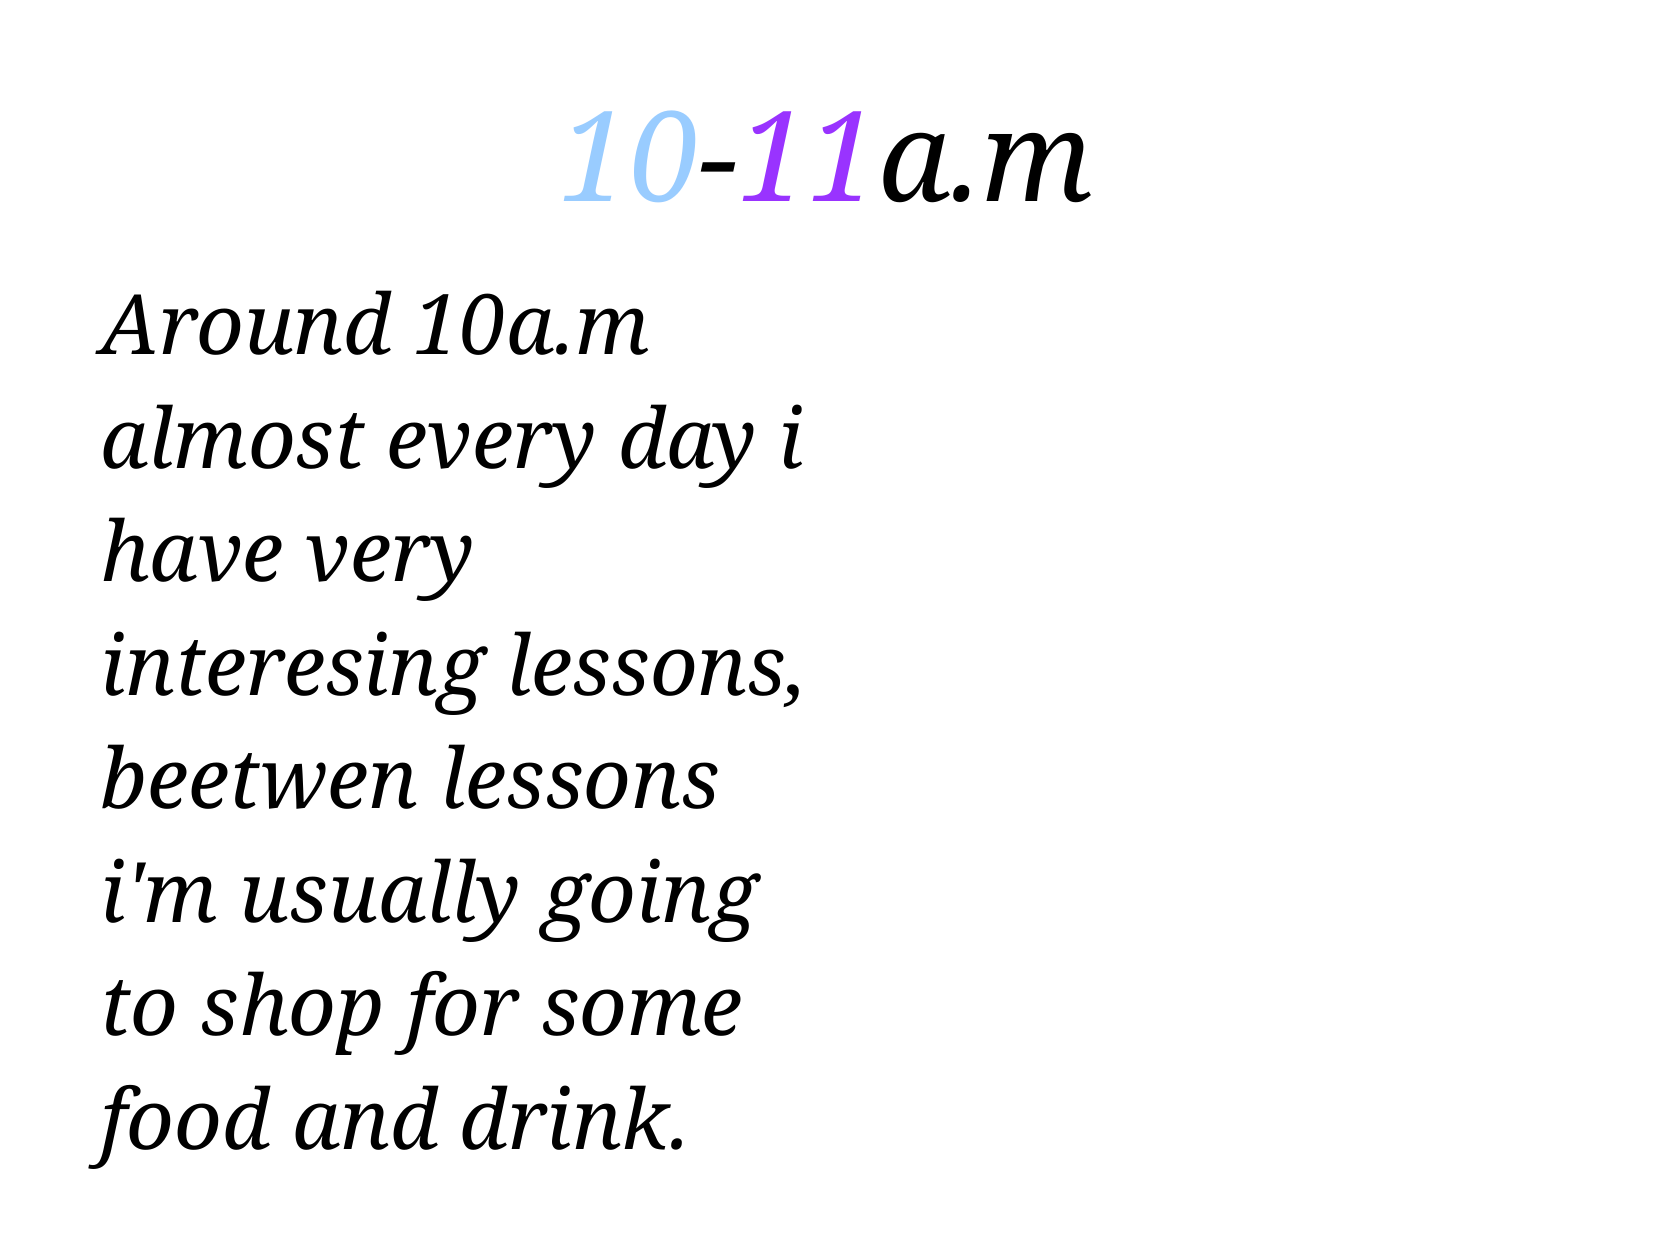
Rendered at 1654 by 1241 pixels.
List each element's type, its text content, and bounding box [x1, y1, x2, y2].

title 10-11a.m [82, 49, 1571, 257]
list Around 10a.m almost every day i have very interesing lessons, beetwen lessons i'm usually going to shop for some food and drink. [29, 265, 833, 1022]
